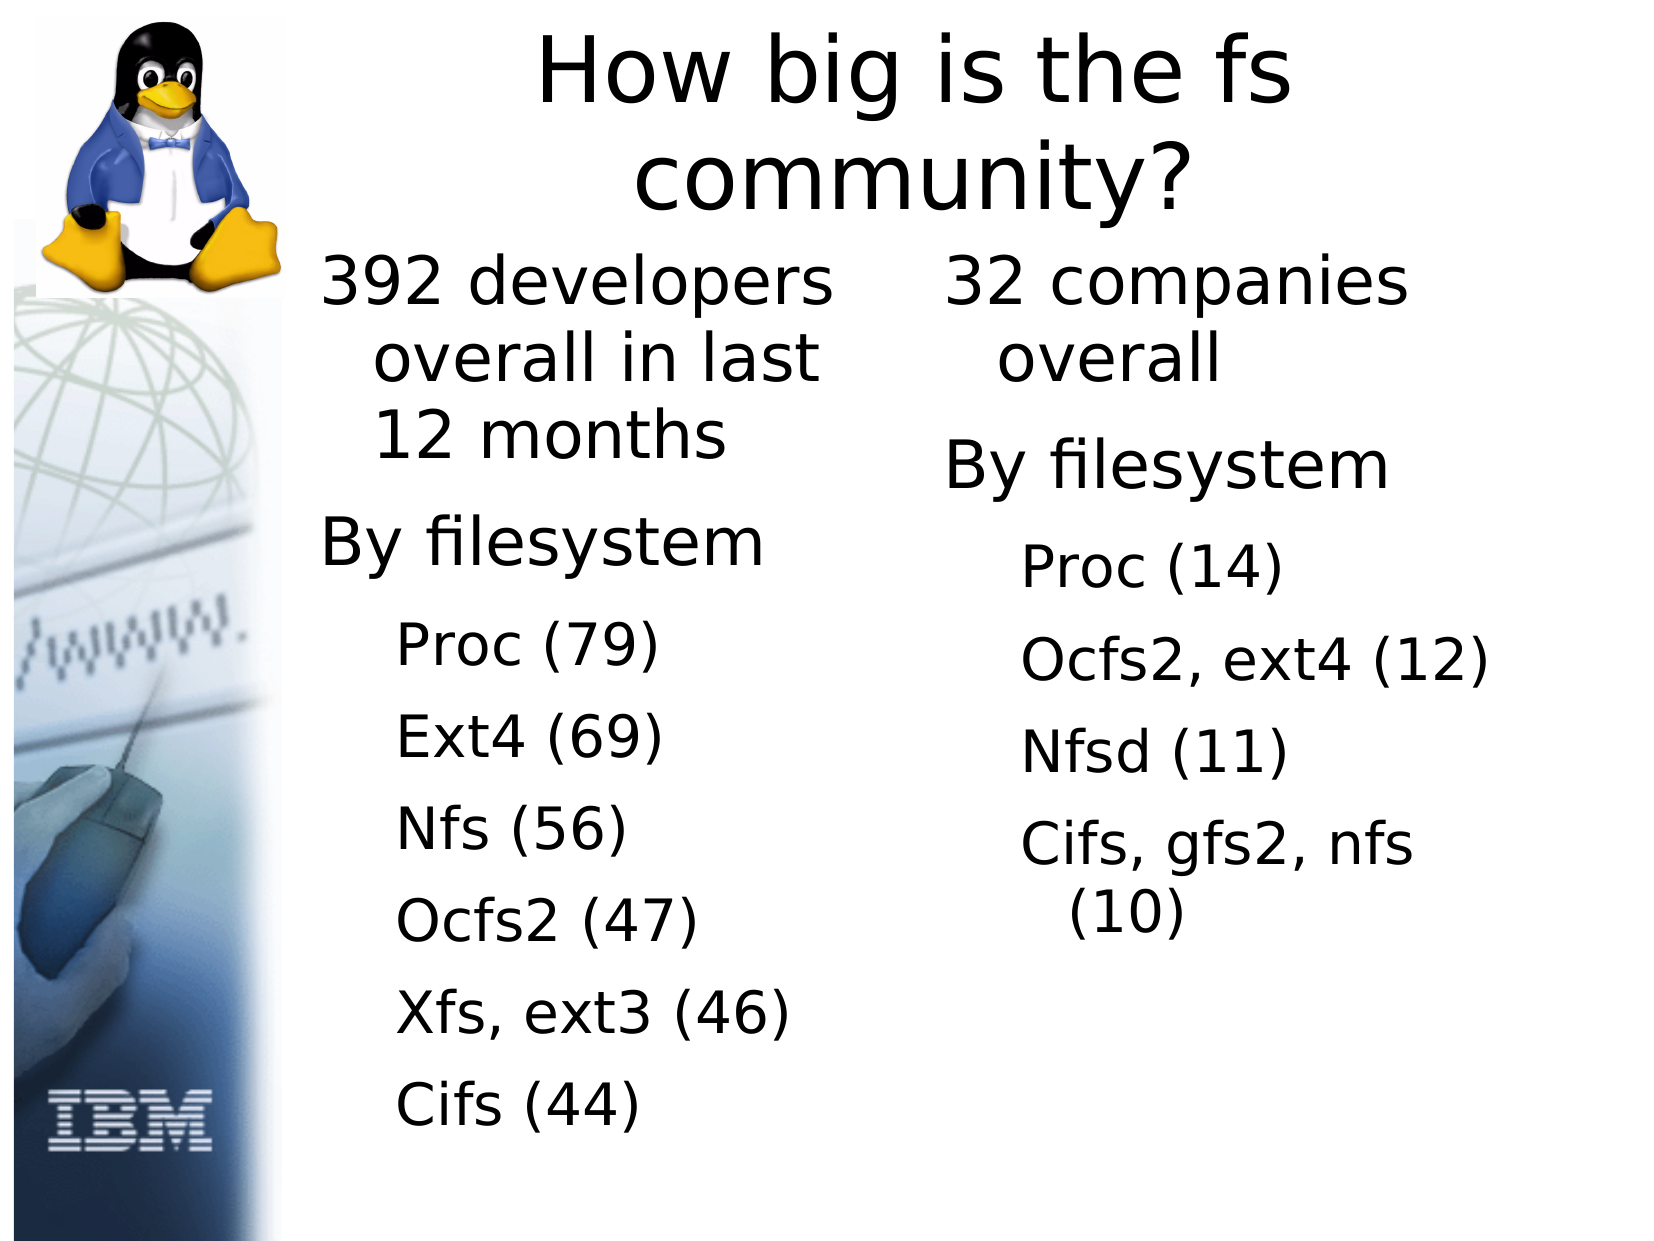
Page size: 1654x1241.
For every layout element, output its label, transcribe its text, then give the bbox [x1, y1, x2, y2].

list 392 developers overall in last 12 months By filesystem Proc (79) Ext4 (69) Nfs (56) Ocfs2 (47) Xfs, ext3 (46) Cifs (44) [301, 243, 896, 1182]
title How big is the fs community? [301, 17, 1528, 231]
list 32 companies overall By filesystem Proc (14) Ocfs2, ext4 (12) Nfsd (11) Cifs, gfs2, nfs (10) [925, 243, 1521, 1182]
